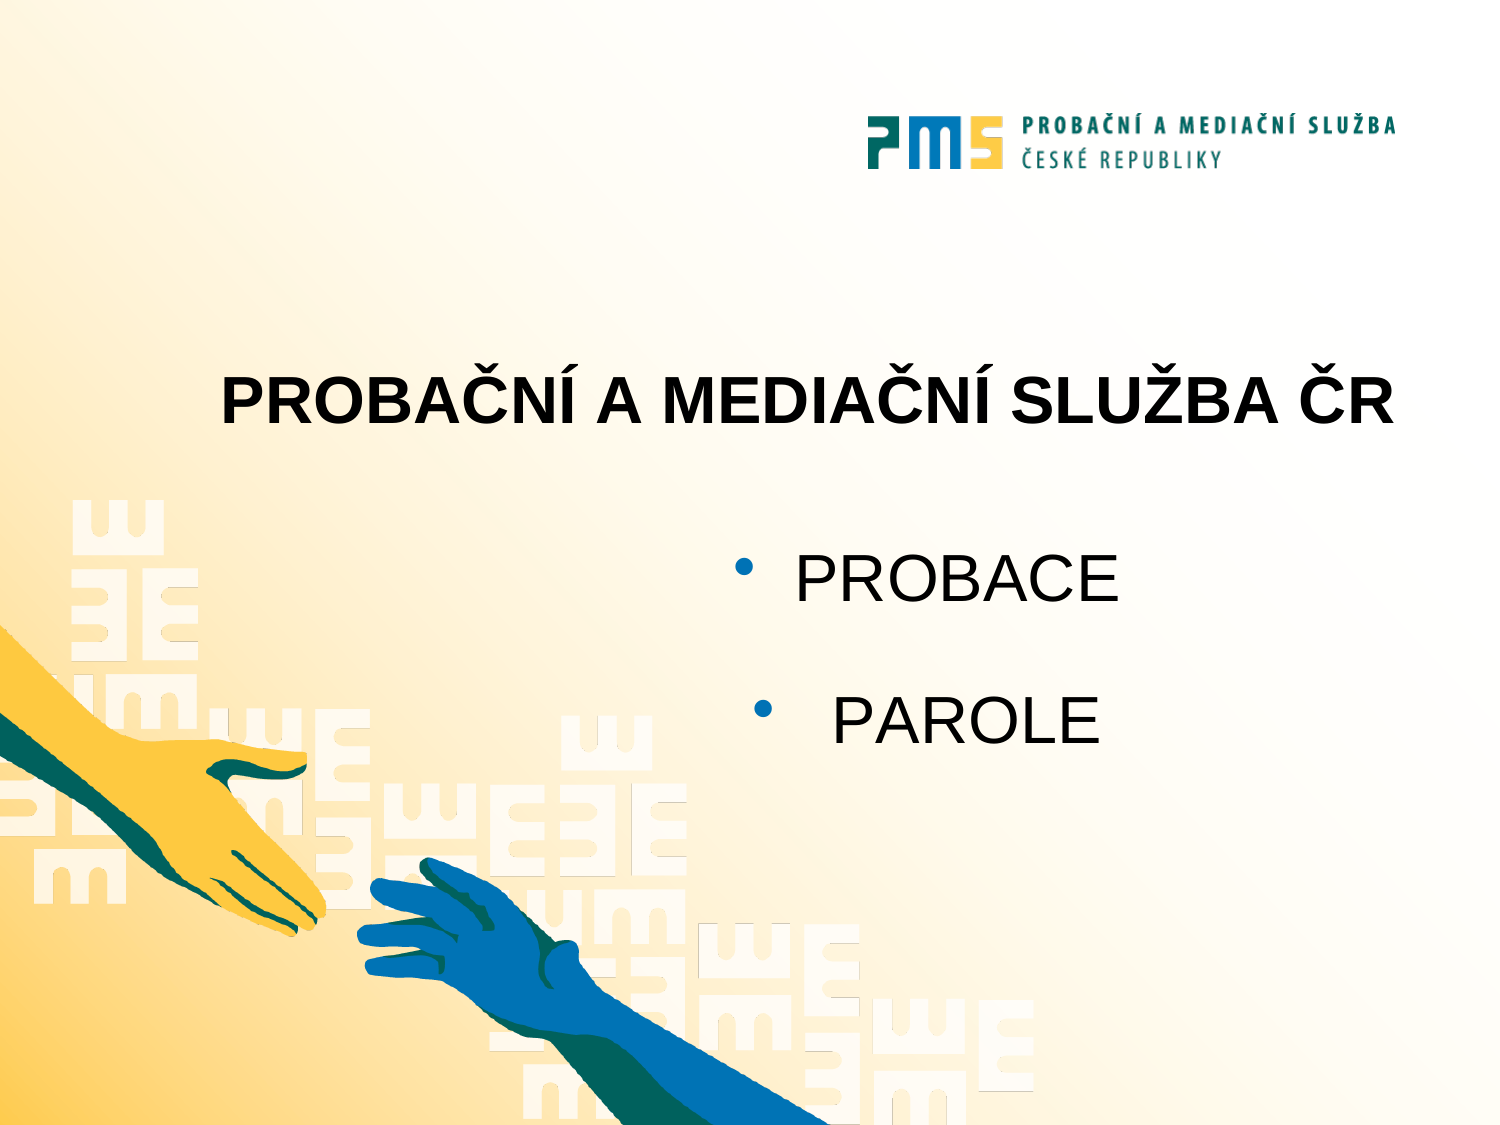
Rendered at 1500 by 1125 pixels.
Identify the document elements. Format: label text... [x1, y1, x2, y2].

picture [0, 0, 1500, 1125]
subtitle PROBACE PAROLE [442, 527, 1412, 634]
title PROBAČNÍ A MEDIAČNÍ SLUŽBA ČR [136, 349, 1412, 591]
